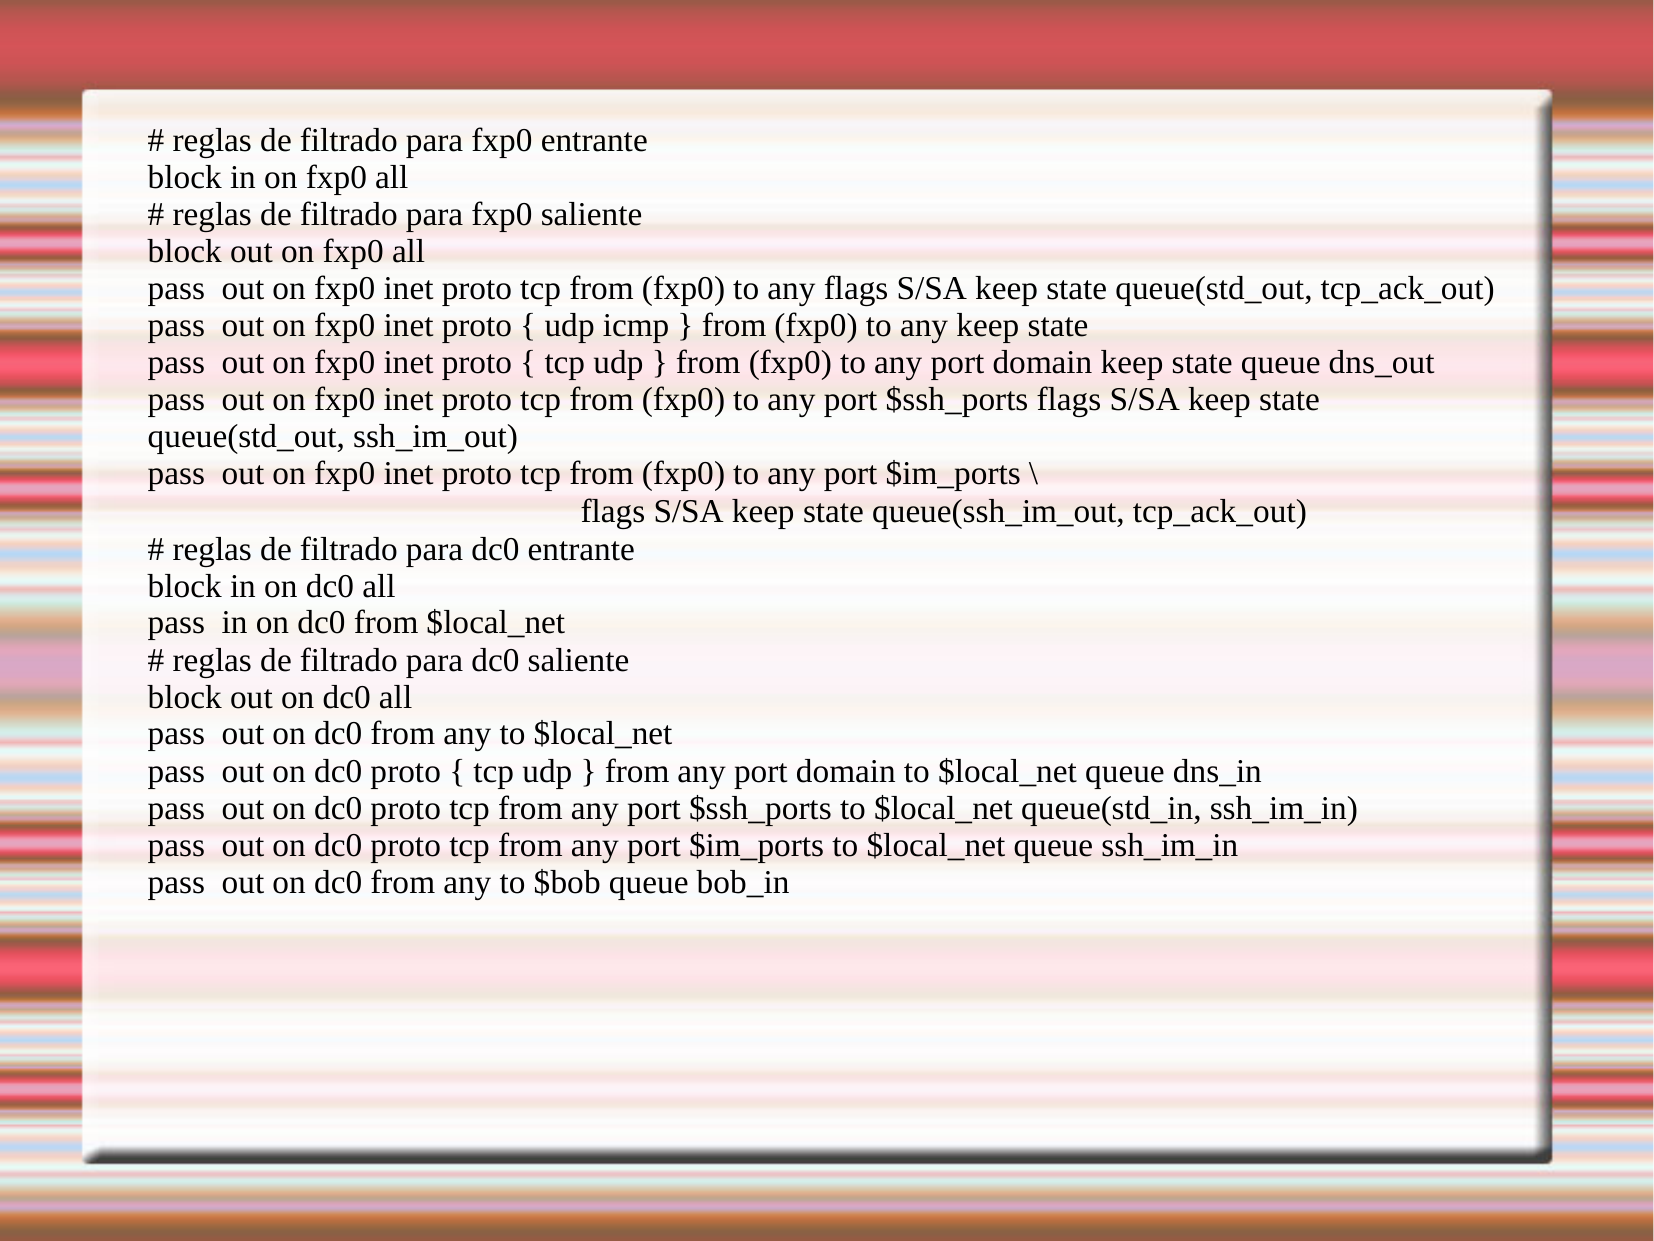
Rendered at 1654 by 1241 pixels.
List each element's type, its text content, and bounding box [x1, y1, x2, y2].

picture [0, 0, 1654, 1241]
text_box # reglas de filtrado para fxp0 entrante block in on fxp0 all # reglas de filtrado para fxp0 saliente block out on fxp0 all pass out on fxp0 inet proto tcp from (fxp0) to any flags S/SA keep state queue(std_out, tcp_ack_out) pass out on fxp0 inet proto { udp icmp } from (fxp0) to any keep state pass out on fxp0 inet proto { tcp udp } from (fxp0) to any port domain keep state queue dns_out pass out on fxp0 inet proto tcp from (fxp0) to any port $ssh_ports flags S/SA keep state queue(std_out, ssh_im_out) pass out on fxp0 inet proto tcp from (fxp0) to any port $im_ports \ flags S/SA keep state queue(ssh_im_out, tcp_ack_out) # reglas de filtrado para dc0 entrante block in on dc0 all pass in on dc0 from $local_net # reglas de filtrado para dc0 saliente block out on dc0 all pass out on dc0 from any to $local_net pass out on dc0 proto { tcp udp } from any port domain to $local_net queue dns_in pass out on dc0 proto tcp from any port $ssh_ports to $local_net queue(std_in, ssh_im_in) pass out on dc0 proto tcp from any port $im_ports to $local_net queue ssh_im_in pass out on dc0 from any to $bob queue bob_in [147, 121, 1506, 1093]
